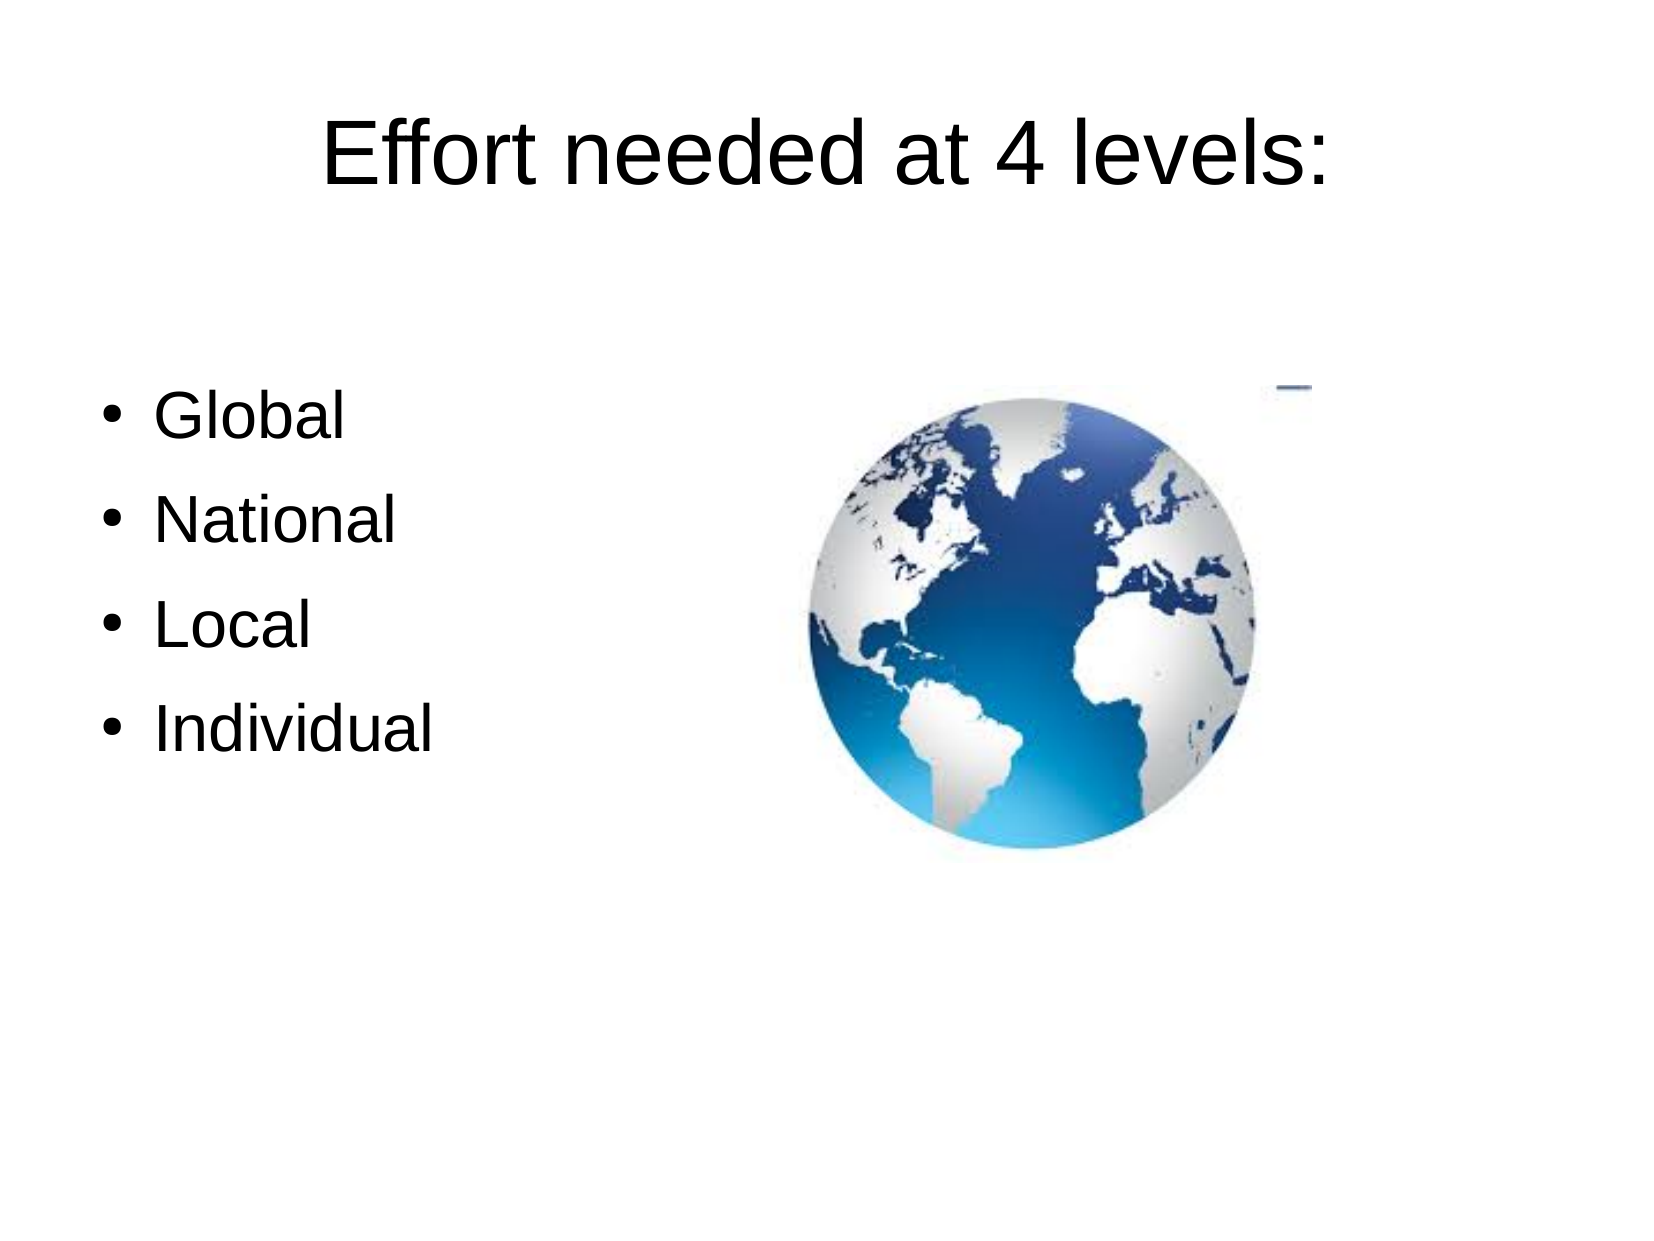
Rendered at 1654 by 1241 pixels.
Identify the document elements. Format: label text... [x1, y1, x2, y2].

title Effort needed at 4 levels: [82, 49, 1571, 257]
list Global National Local Individual [82, 377, 1571, 1010]
picture [744, 385, 1312, 863]
